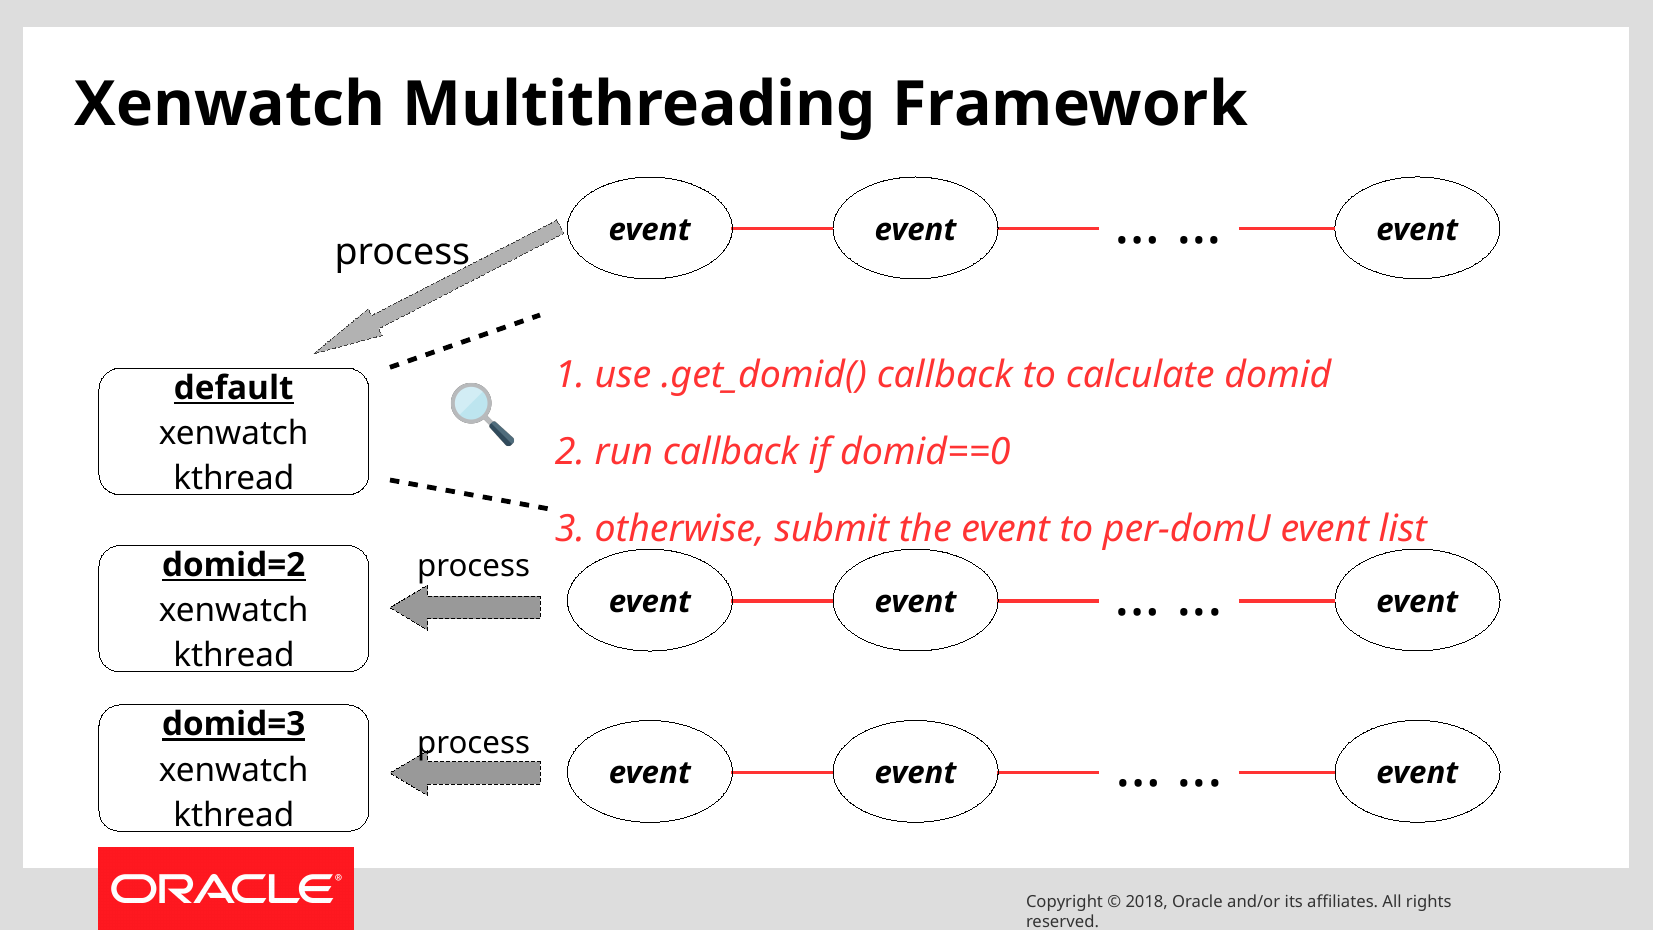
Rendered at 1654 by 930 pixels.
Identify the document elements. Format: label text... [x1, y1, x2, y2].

text_box event [833, 549, 999, 651]
text_box default xenwatch kthread [98, 368, 369, 495]
text_box event [567, 720, 733, 823]
picture [98, 847, 354, 930]
text_box domid=3 xenwatch kthread [98, 704, 369, 832]
text_box process [402, 535, 563, 593]
text_box 1. use .get_domid() callback to calculate domid 2. run callback if domid==0 3. otherwise, submit the event to per-domU event list [540, 315, 1516, 541]
text_box event [833, 176, 999, 279]
text_box domid=2 xenwatch kthread [98, 545, 369, 672]
text_box event [567, 549, 733, 652]
text_box Xenwatch Multithreading Framework [60, 50, 1629, 151]
text_box … ... [1100, 545, 1244, 626]
text_box … ... [1100, 173, 1244, 254]
text_box [23, 27, 1629, 868]
text_box event [833, 720, 999, 823]
picture [435, 367, 530, 462]
text_box … ... [1100, 716, 1245, 798]
text_box event [567, 177, 733, 279]
text_box process [319, 216, 481, 274]
text_box process [402, 713, 563, 770]
text_box event [1334, 176, 1500, 279]
text_box event [1335, 720, 1501, 823]
text_box event [1334, 549, 1501, 651]
text_box Copyright © 2018, Oracle and/or its affiliates. All rights reserved. [1011, 883, 1534, 918]
